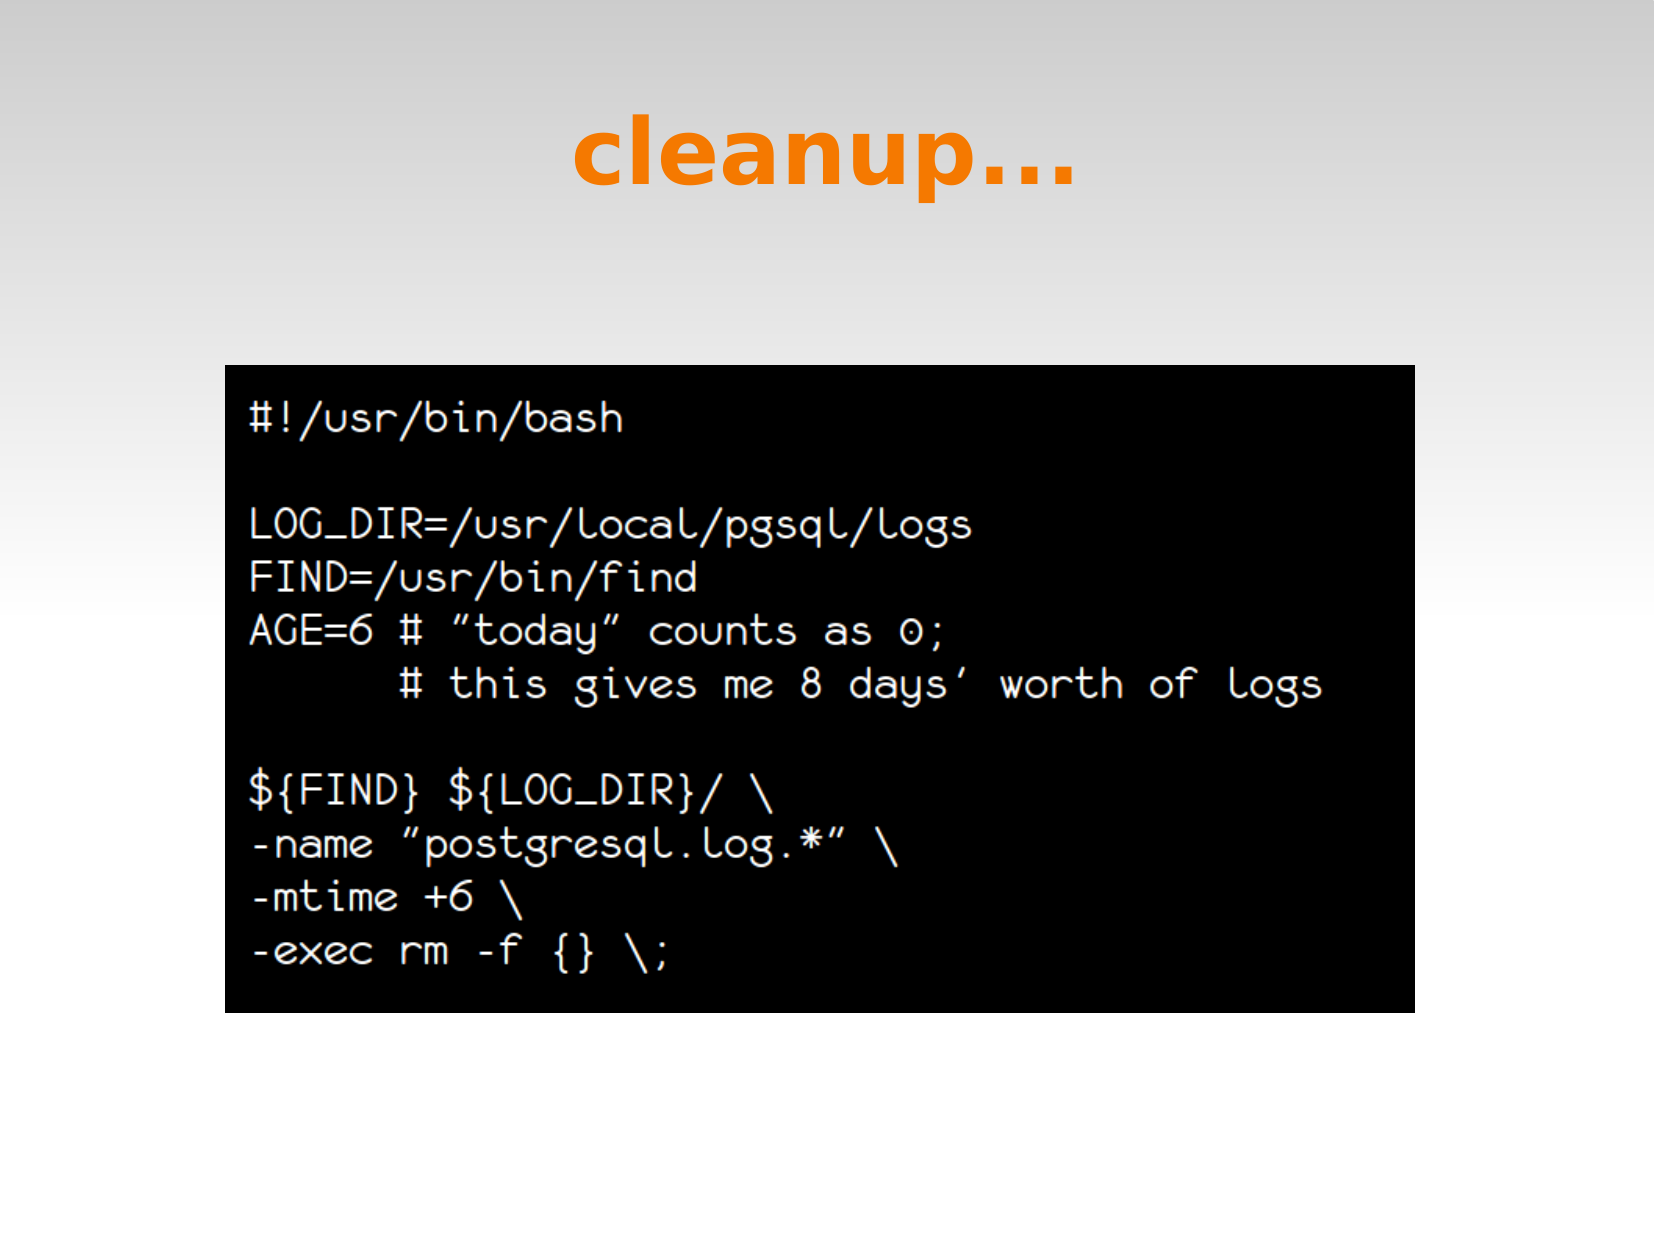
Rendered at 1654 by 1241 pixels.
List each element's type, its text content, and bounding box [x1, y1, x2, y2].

picture [225, 365, 1415, 1013]
title cleanup... [82, 56, 1571, 250]
